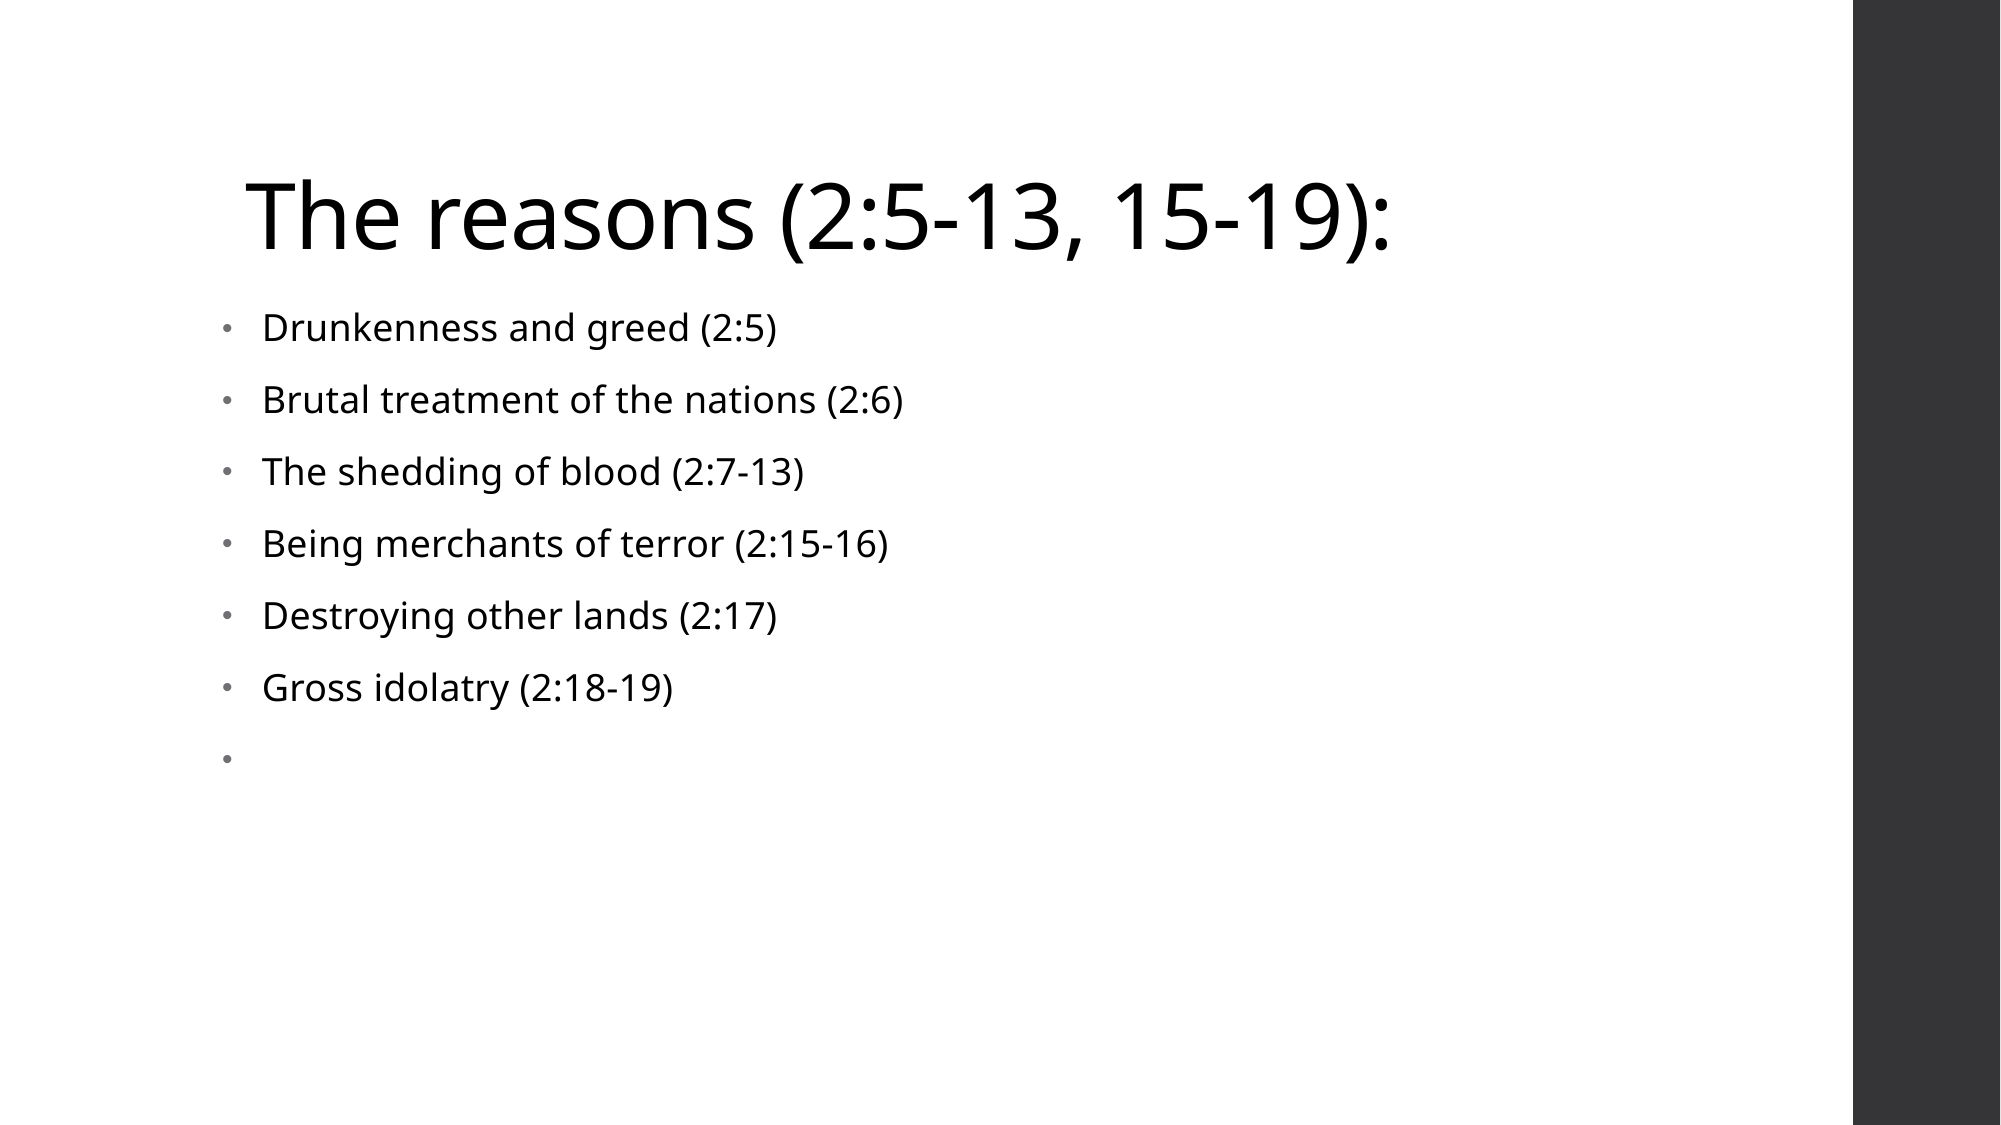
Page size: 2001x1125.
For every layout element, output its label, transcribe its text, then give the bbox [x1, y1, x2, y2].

title The reasons (2:5-13, 15-19): [206, 60, 1797, 278]
list Drunkenness and greed (2:5) Brutal treatment of the nations (2:6) The shedding of blood (2:7-13) Being merchants of terror (2:15-16) Destroying other lands (2:17) Gross idolatry (2:18-19) [206, 299, 1617, 1014]
